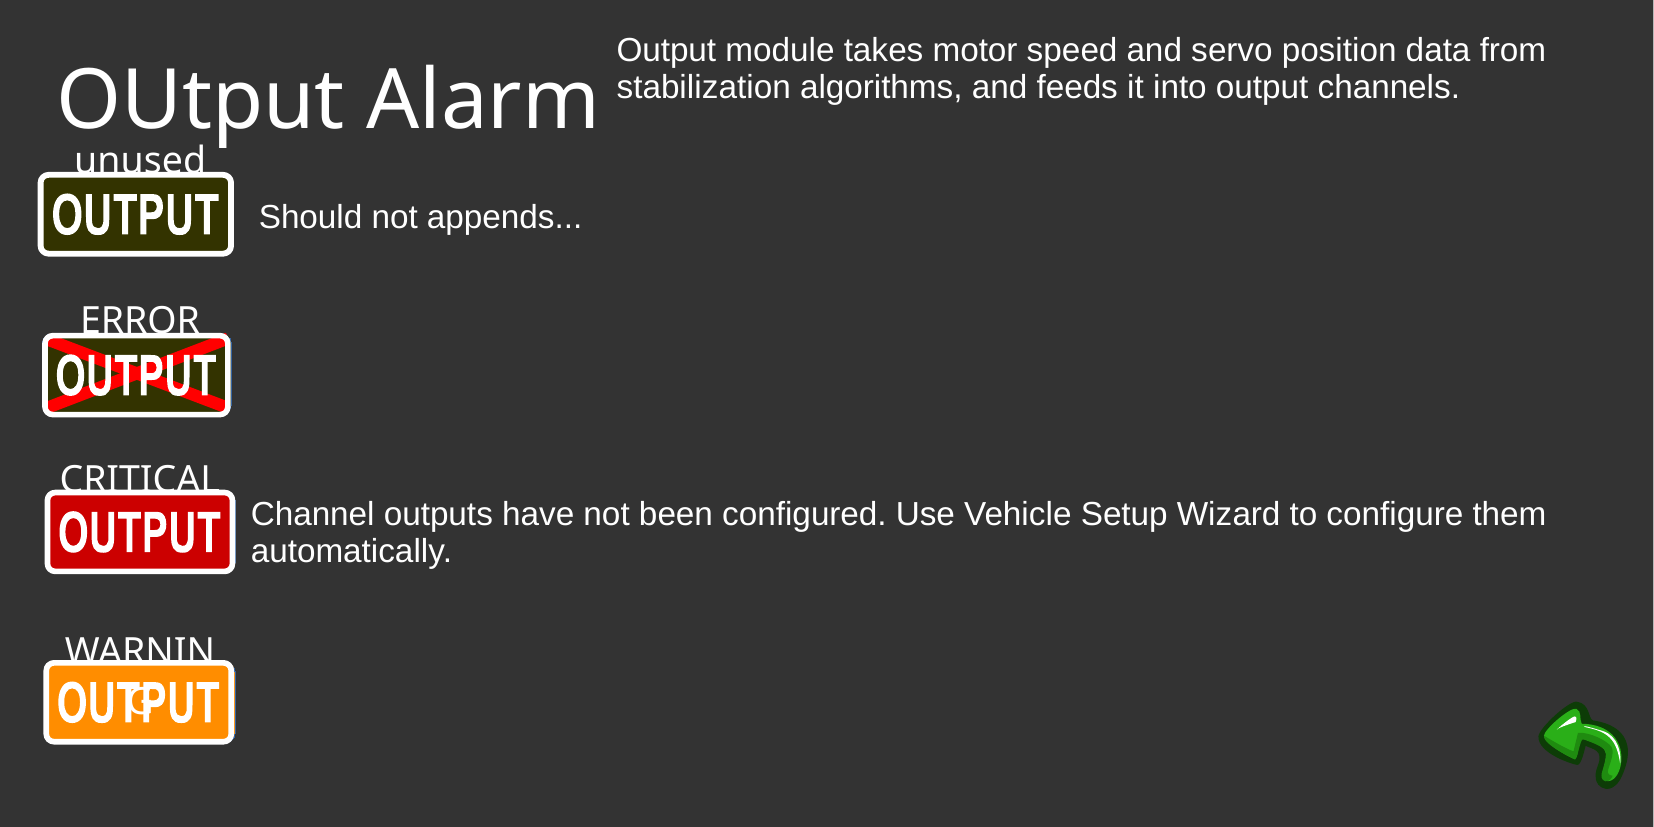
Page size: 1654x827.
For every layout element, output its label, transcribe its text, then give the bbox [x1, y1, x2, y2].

text_box unused [44, 126, 236, 165]
picture [36, 653, 241, 752]
text_box Output module takes motor speed and servo position data from stabilization algorithms, and feeds it into output channels. [625, 31, 1654, 106]
text_box WARNING [44, 616, 236, 653]
picture [37, 483, 243, 581]
picture [1531, 698, 1632, 799]
text_box OUtput Alarm [41, 31, 625, 120]
text_box ERROR [44, 285, 236, 326]
picture [30, 165, 241, 264]
text_box Channel outputs have not been configured. Use Vehicle Setup Wizard to configure them automatically. [250, 495, 1581, 570]
picture [35, 326, 238, 425]
text_box Should not appends... [249, 184, 1580, 250]
text_box CRITICAL [44, 445, 236, 483]
